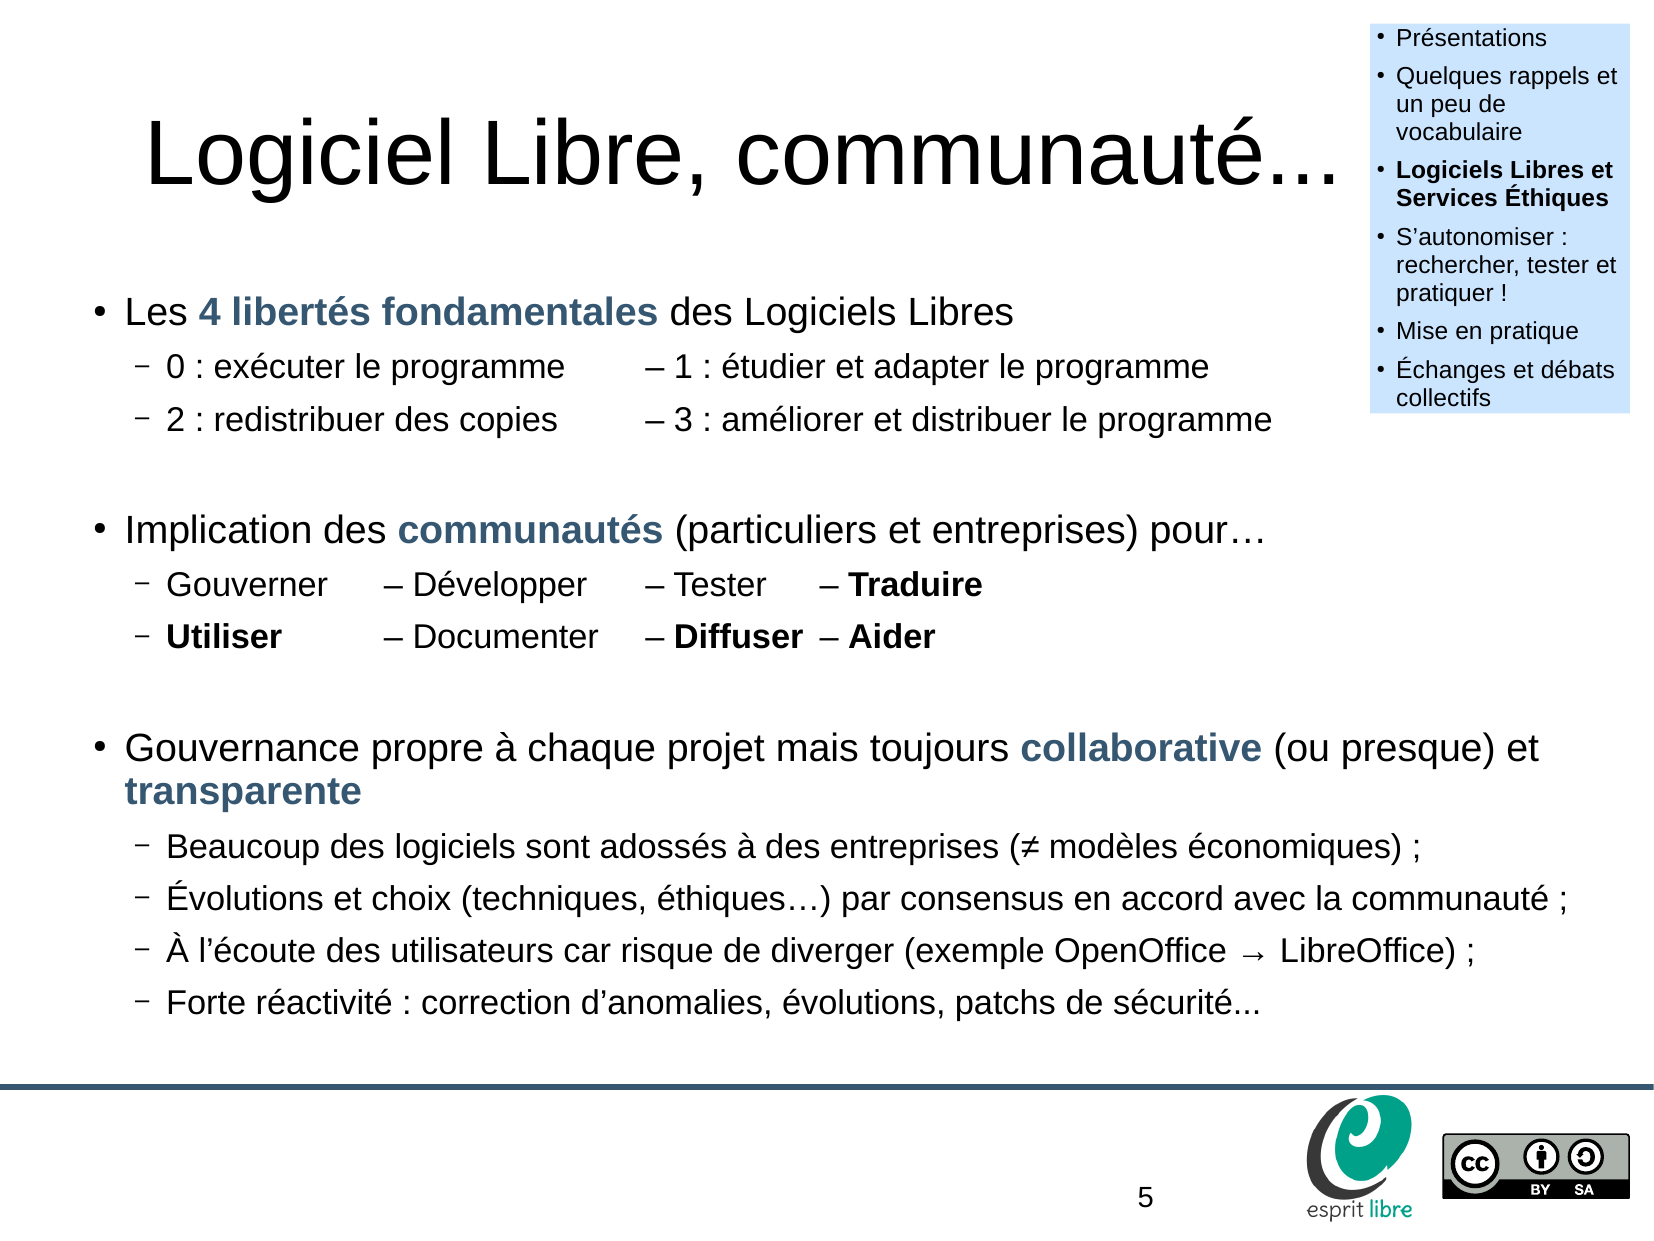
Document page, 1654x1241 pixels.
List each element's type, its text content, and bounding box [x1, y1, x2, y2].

list Présentations Quelques rappels et un peu de vocabulaire Logiciels Libres et Services Éthiques S’autonomiser : rechercher, tester et pratiquer ! Mise en pratique Échanges et débats collectifs [1370, 23, 1630, 414]
list Les 4 libertés fondamentales des Logiciels Libres 0 : exécuter le programme – 1 : étudier et adapter le programme 2 : redistribuer des copies – 3 : améliorer et distribuer le programme Implication des communautés (particuliers et entreprises) pour… Gouverner – Développer – Tester – Traduire Utiliser – Documenter – Diffuser – Aider Gouvernance propre à chaque projet mais toujours collaborative (ou presque) et transparente Beaucoup des logiciels sont adossés à des entreprises (≠ modèles économiques) ; Évolutions et choix (techniques, éthiques…) par consensus en accord avec la communauté ; À l’écoute des utilisateurs car risque de diverger (exemple OpenOffice → LibreOffice) ; Forte réactivité : correction d’anomalies, évolutions, patchs de sécurité... [82, 290, 1571, 1063]
picture [1293, 1092, 1424, 1223]
title Logiciel Libre, communauté... [0, 49, 1370, 257]
